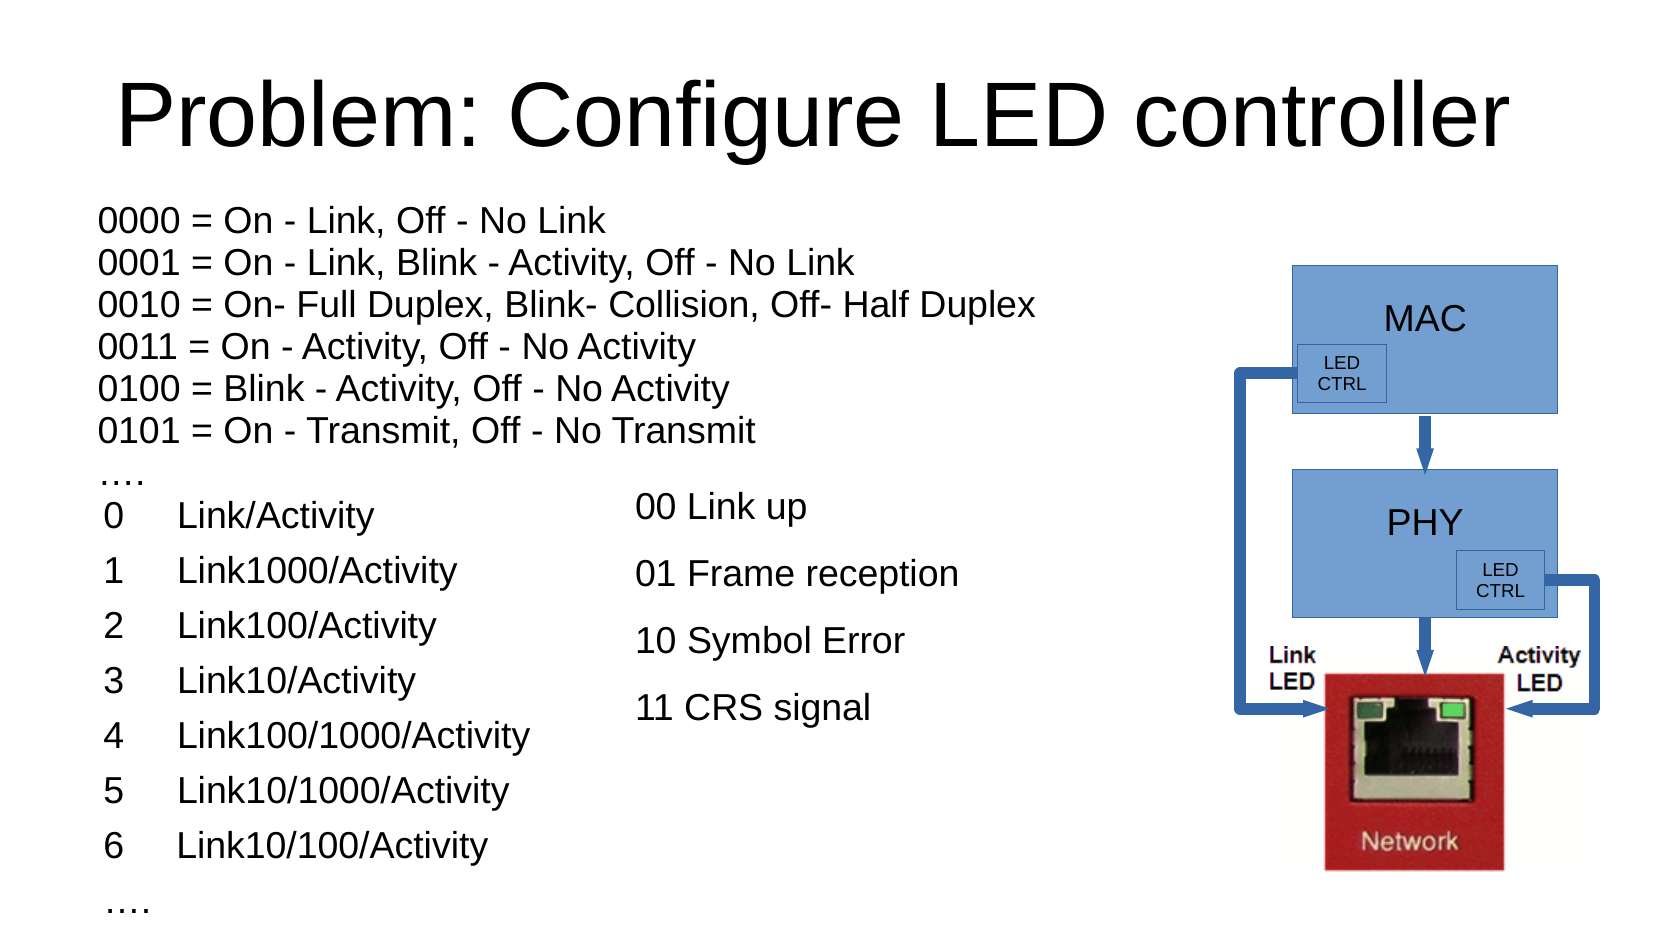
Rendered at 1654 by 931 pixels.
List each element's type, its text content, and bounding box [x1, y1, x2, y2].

text_box 0000 = On - Link, Off - No Link 0001 = On - Link, Blink - Activity, Off - No Link 0010 = On- Full Duplex, Blink- Collision, Off- Half Duplex 0011 = On - Activity, Off - No Activity 0100 = Blink - Activity, Off - No Activity 0101 = On - Transmit, Off - No Transmit …. [82, 192, 1052, 544]
text_box 00 Link up 01 Frame reception 10 Symbol Error 11 CRS signal [620, 478, 975, 886]
picture [1269, 646, 1581, 872]
title Problem: Configure LED controller [82, 37, 1571, 193]
text_box PHY [1292, 469, 1558, 618]
text_box MAC [1292, 265, 1558, 414]
text_box LED CTRL [1456, 550, 1545, 610]
text_box LED CTRL [1297, 344, 1387, 403]
text_box 0 Link/Activity 1 Link1000/Activity 2 Link100/Activity 3 Link10/Activity 4 Link100/1000/Activity 5 Link10/1000/Activity 6 Link10/100/Activity …. [88, 487, 562, 929]
